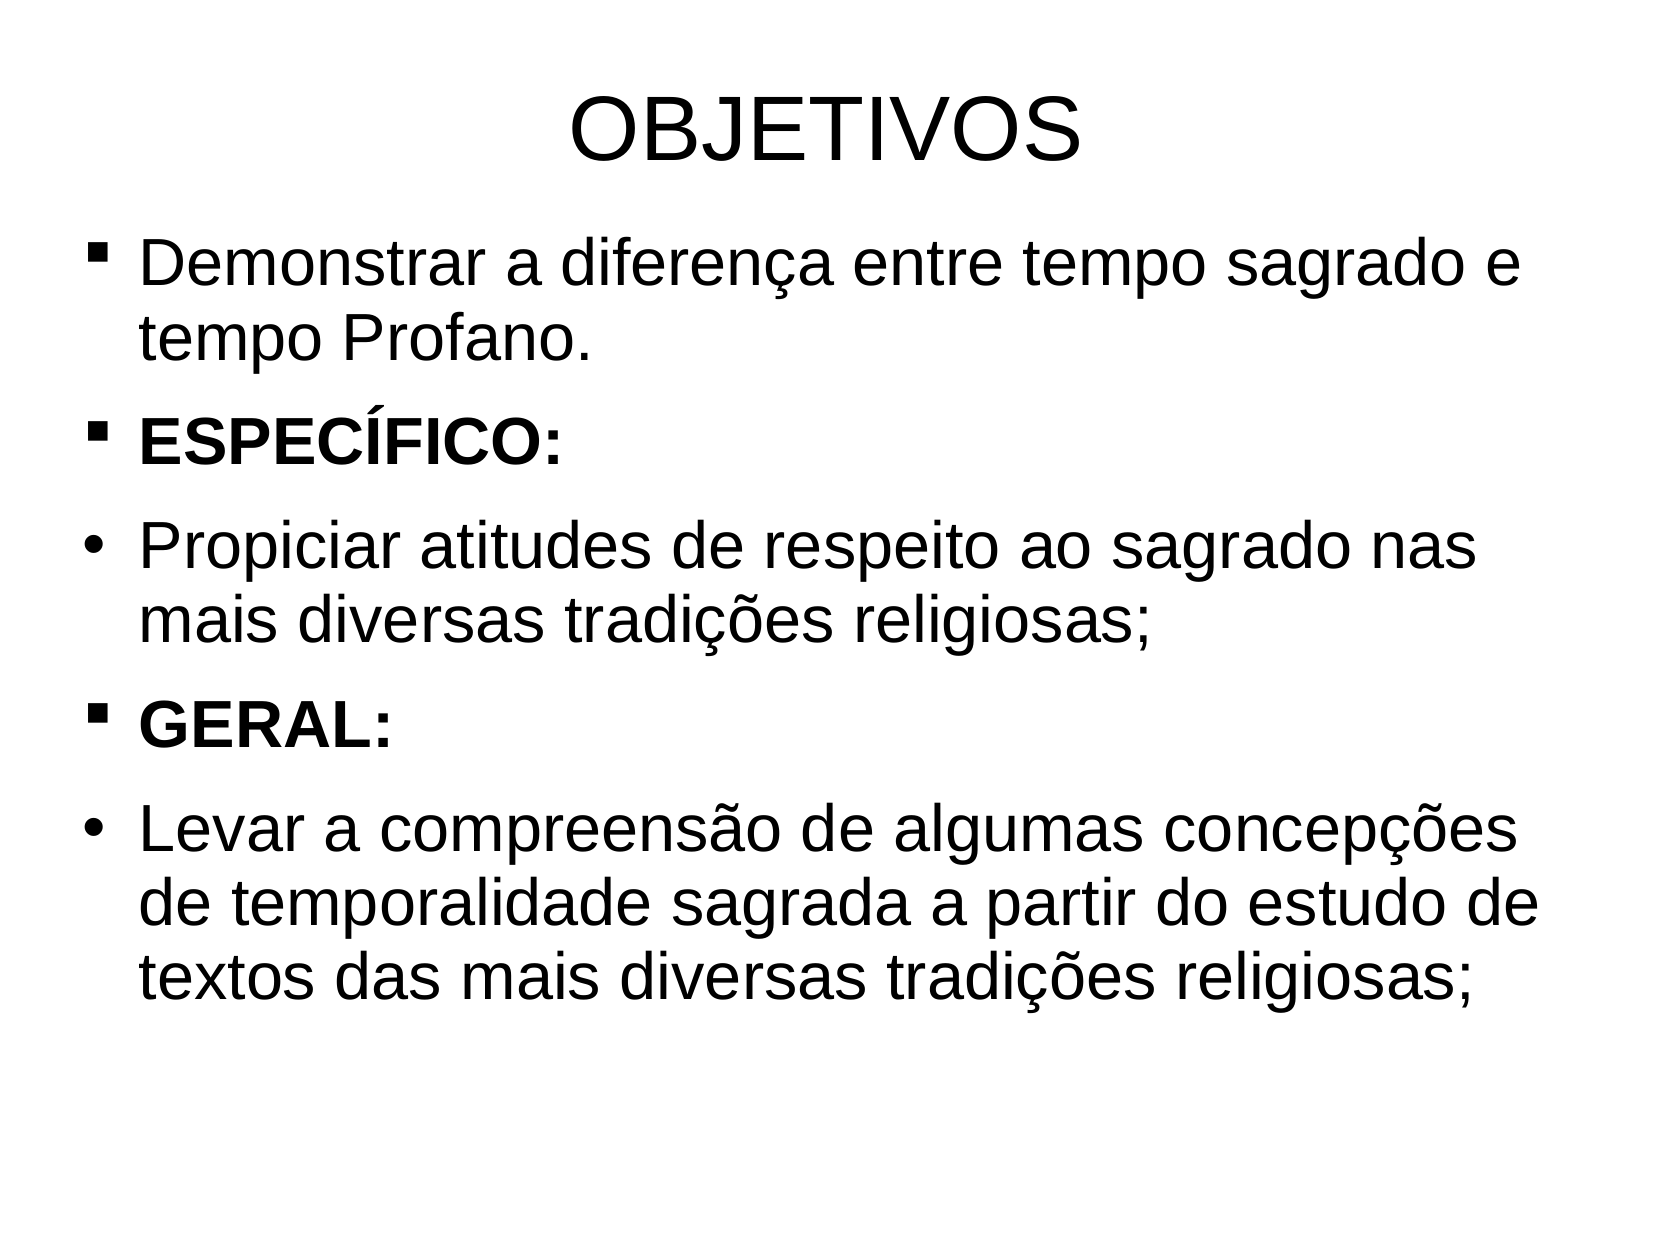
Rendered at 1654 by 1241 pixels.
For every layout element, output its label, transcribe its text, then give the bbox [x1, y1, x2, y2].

title OBJETIVOS [82, 53, 1571, 208]
list Demonstrar a diferença entre tempo sagrado e tempo Profano. ESPECÍFICO: Propiciar atitudes de respeito ao sagrado nas mais diversas tradições religiosas; GERAL: Levar a compreensão de algumas concepções de temporalidade sagrada a partir do estudo de textos das mais diversas tradições religiosas; [82, 221, 1571, 1109]
